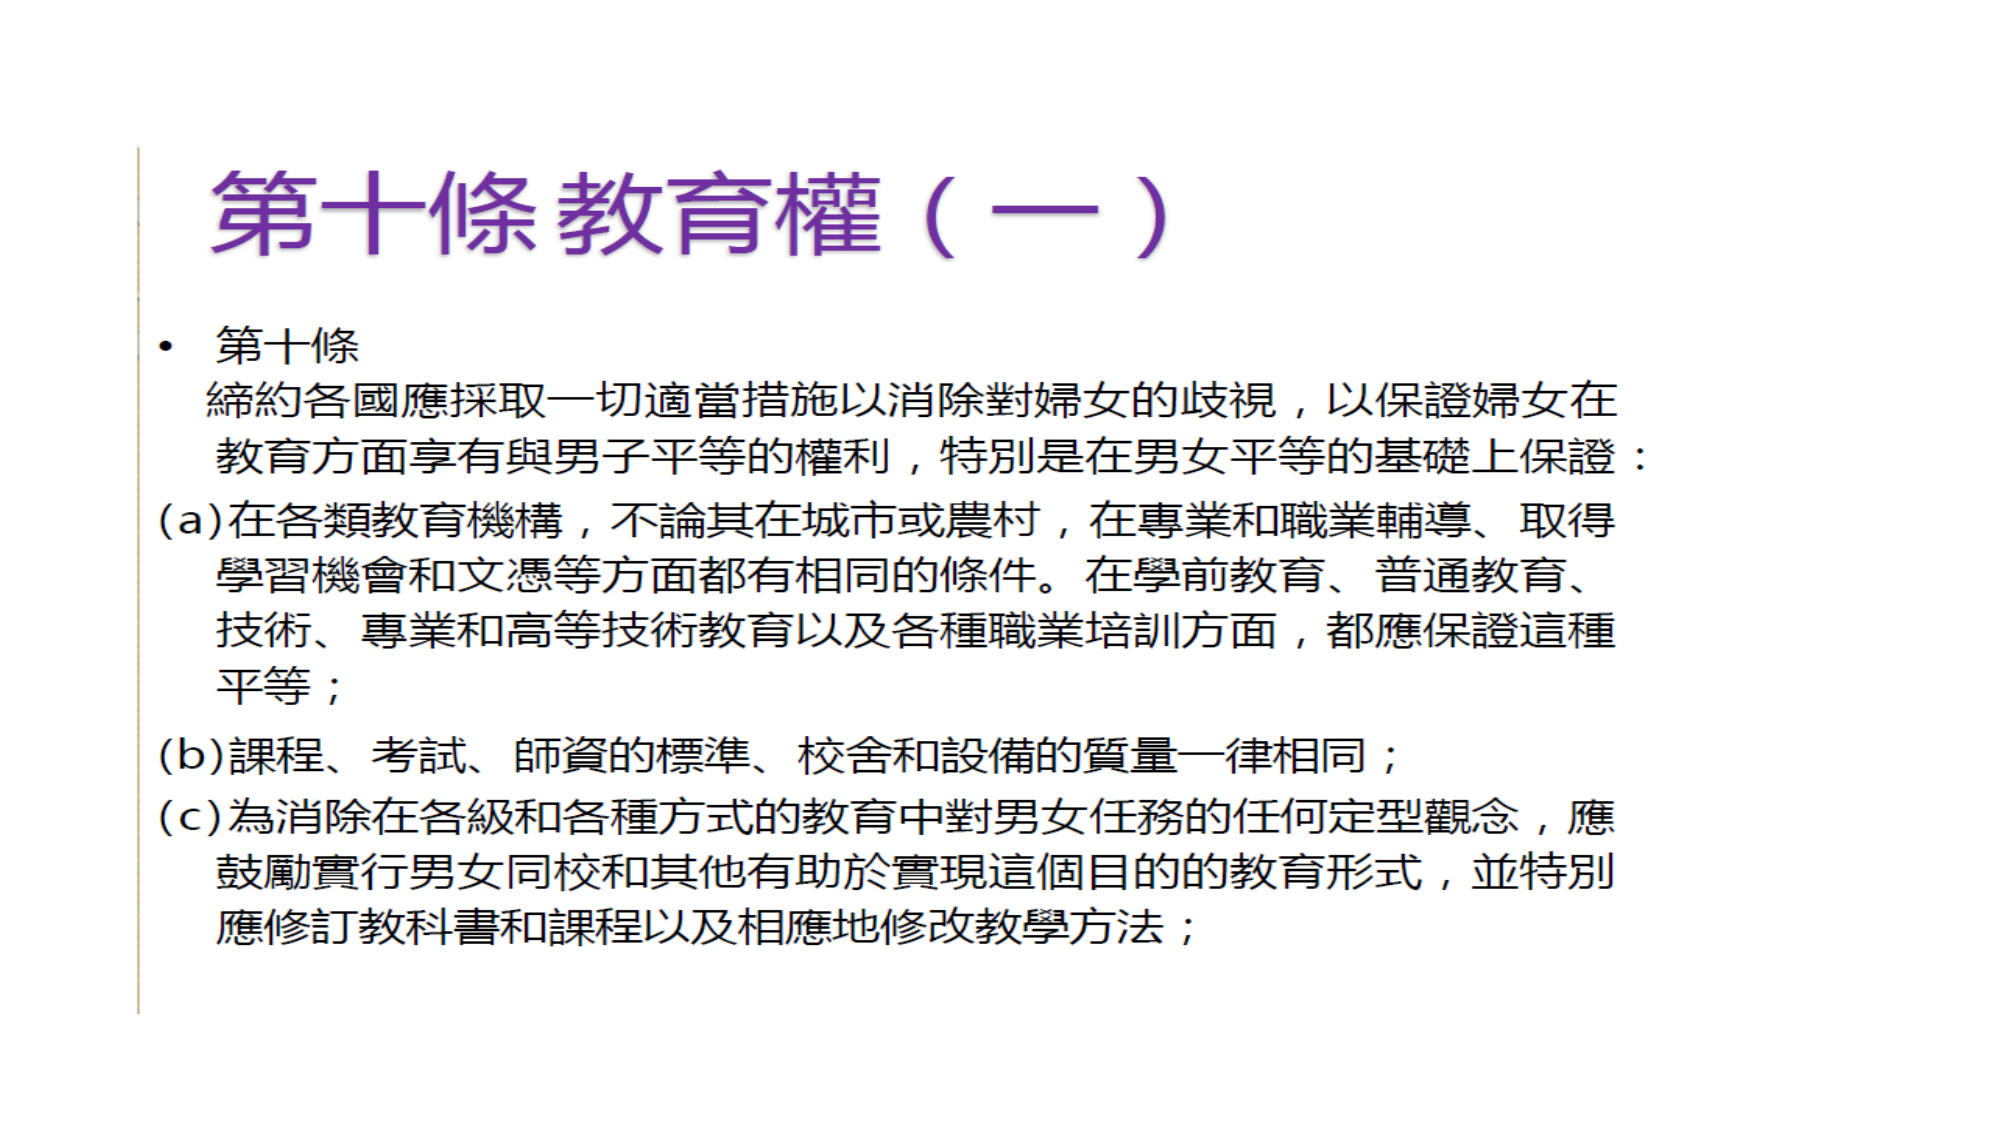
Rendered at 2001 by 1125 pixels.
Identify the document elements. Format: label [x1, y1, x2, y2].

picture [137, 147, 1653, 1014]
